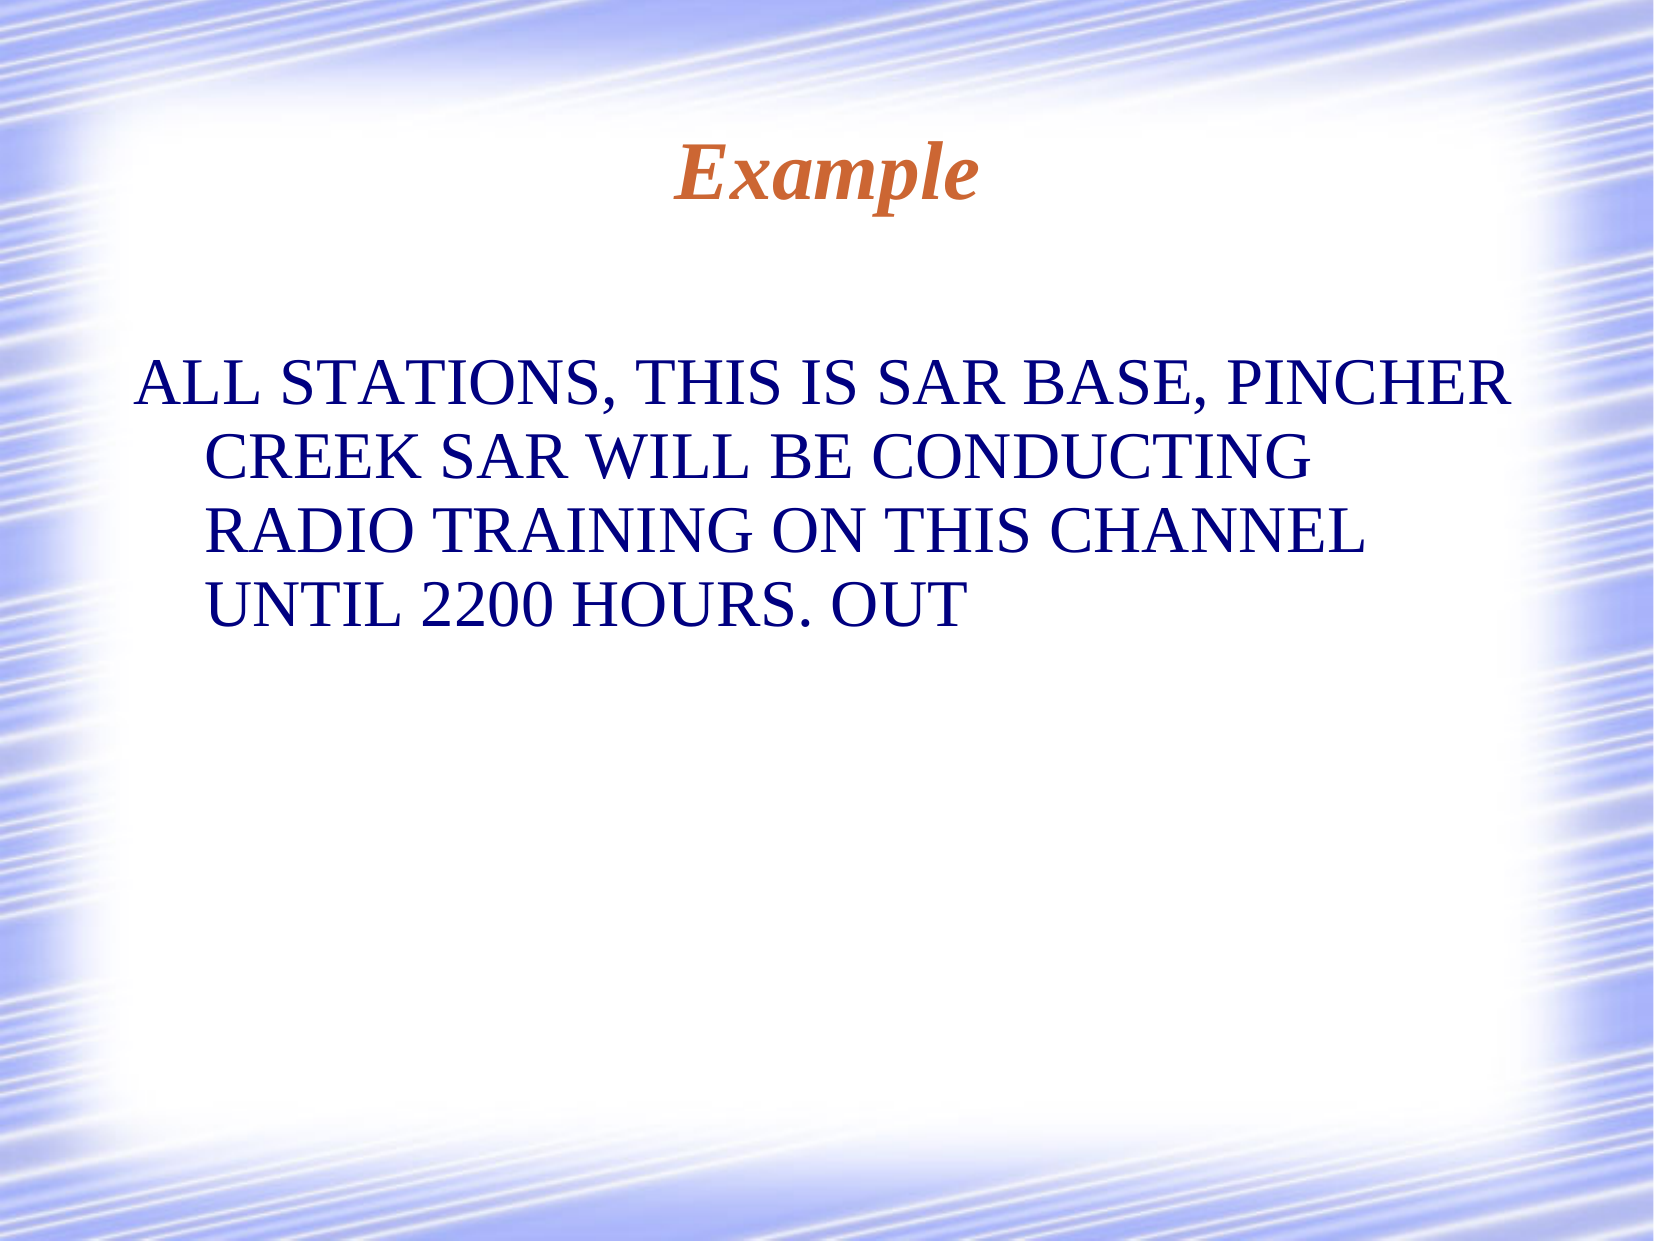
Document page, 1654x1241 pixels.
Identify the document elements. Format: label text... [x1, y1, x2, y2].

title Example [121, 67, 1534, 275]
picture [0, 0, 1654, 1241]
list ALL STATIONS, THIS IS SAR BASE, PINCHER CREEK SAR WILL BE CONDUCTING RADIO TRAINING ON THIS CHANNEL UNTIL 2200 HOURS. OUT [121, 344, 1534, 1127]
